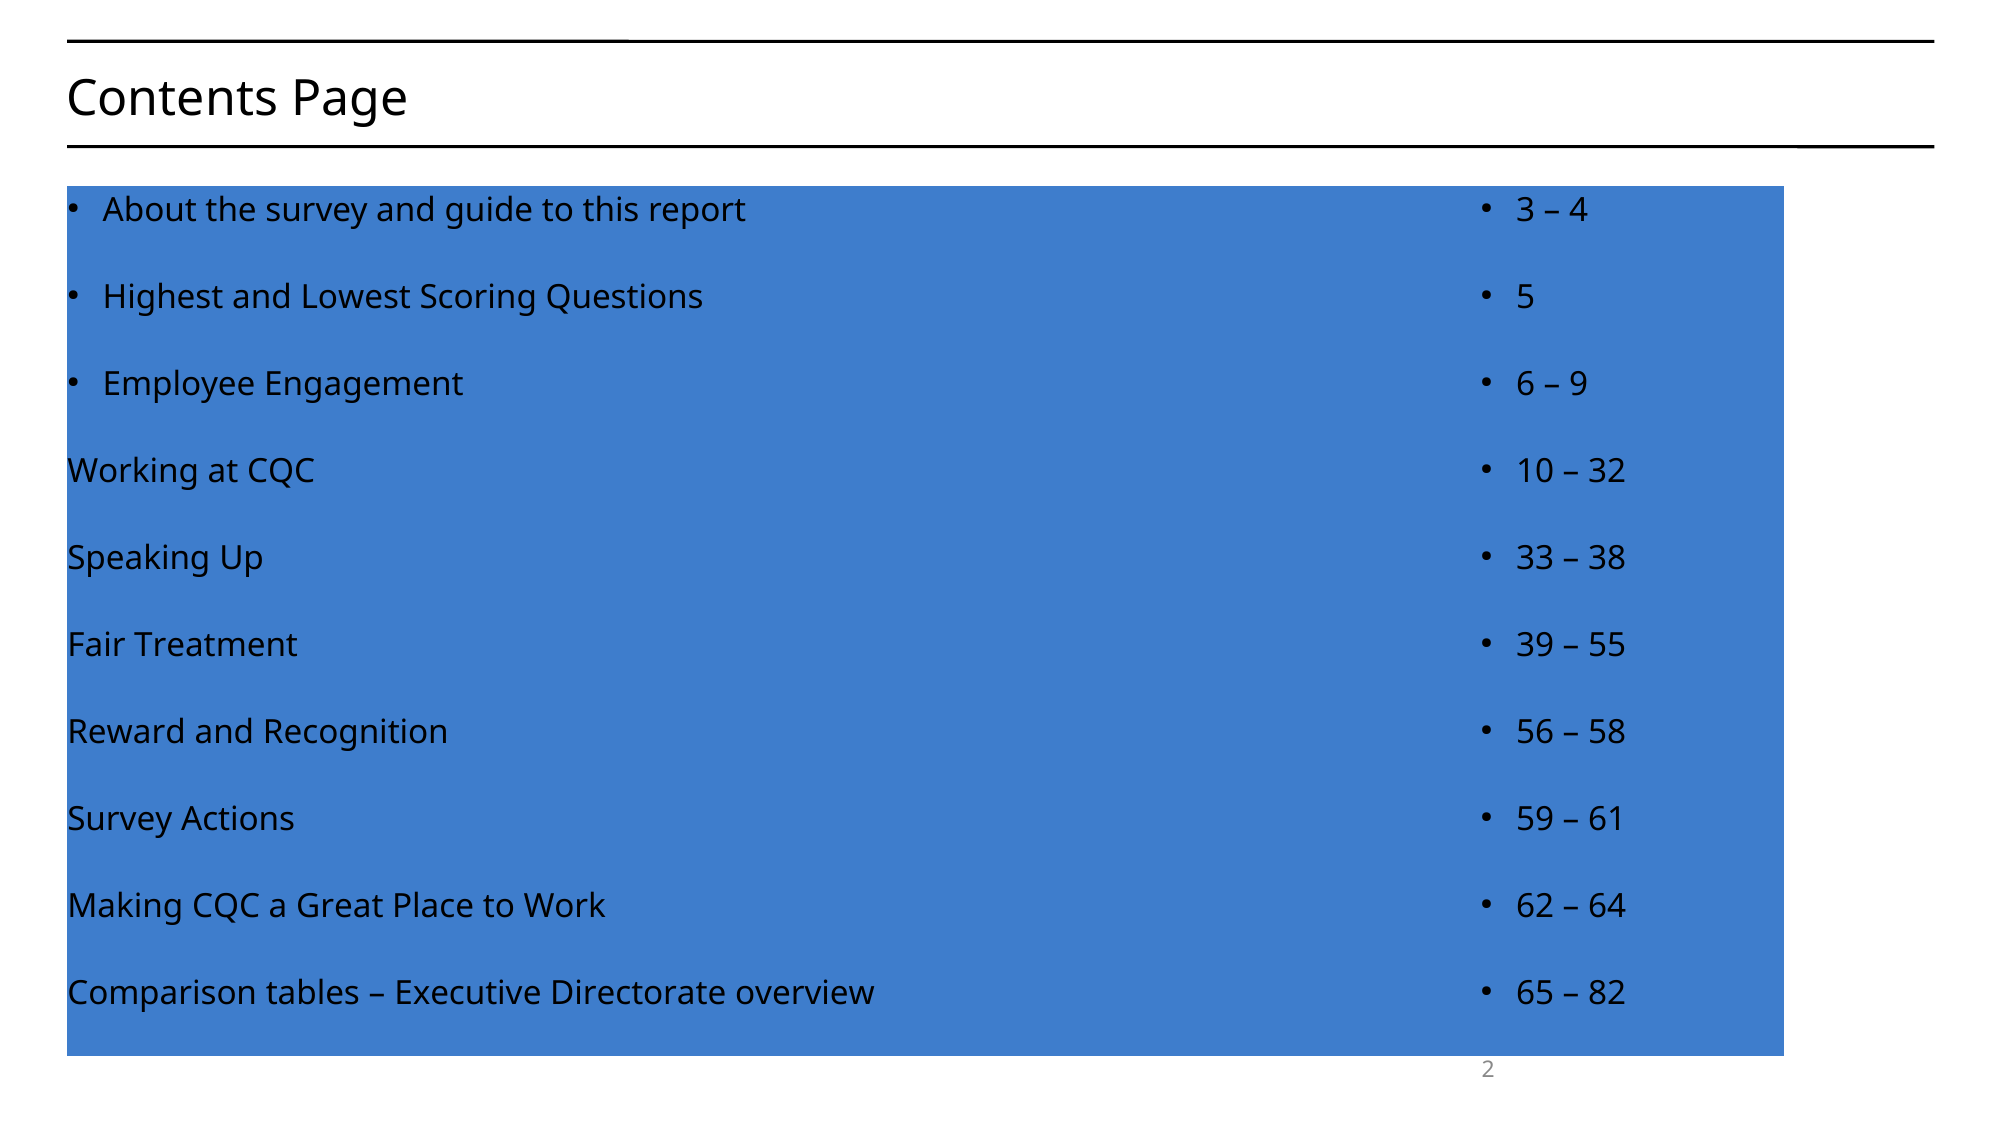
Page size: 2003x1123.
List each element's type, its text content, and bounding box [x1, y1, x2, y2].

table_header About the survey and guide to this report [67, 186, 1481, 273]
table_cell Survey Actions [67, 795, 1481, 882]
table_cell 62 – 64 [1481, 882, 1784, 969]
slide_number 2 [1466, 1039, 1934, 1100]
table_cell Working at CQC [67, 447, 1481, 534]
table_cell Making CQC a Great Place to Work [67, 882, 1481, 969]
table_cell 56 – 58 [1481, 708, 1784, 795]
table_cell 65 – 82 [1481, 969, 1784, 1039]
table_cell 39 – 55 [1481, 621, 1784, 708]
table_cell Fair Treatment [67, 621, 1481, 708]
table_cell 5 [1481, 273, 1784, 360]
table_cell Employee Engagement [67, 360, 1481, 447]
table_cell Highest and Lowest Scoring Questions [67, 273, 1481, 360]
table_cell 33 – 38 [1481, 534, 1784, 621]
table_cell Comparison tables – Executive Directorate overview [67, 969, 1481, 1056]
table_cell Reward and Recognition [67, 708, 1481, 795]
table_cell 10 – 32 [1481, 447, 1784, 534]
title Contents Page [51, 44, 1854, 147]
table_cell 6 – 9 [1481, 360, 1784, 447]
table_cell 59 – 61 [1481, 795, 1784, 882]
table_header 3 – 4 [1481, 186, 1784, 273]
table_cell Speaking Up [67, 534, 1481, 621]
